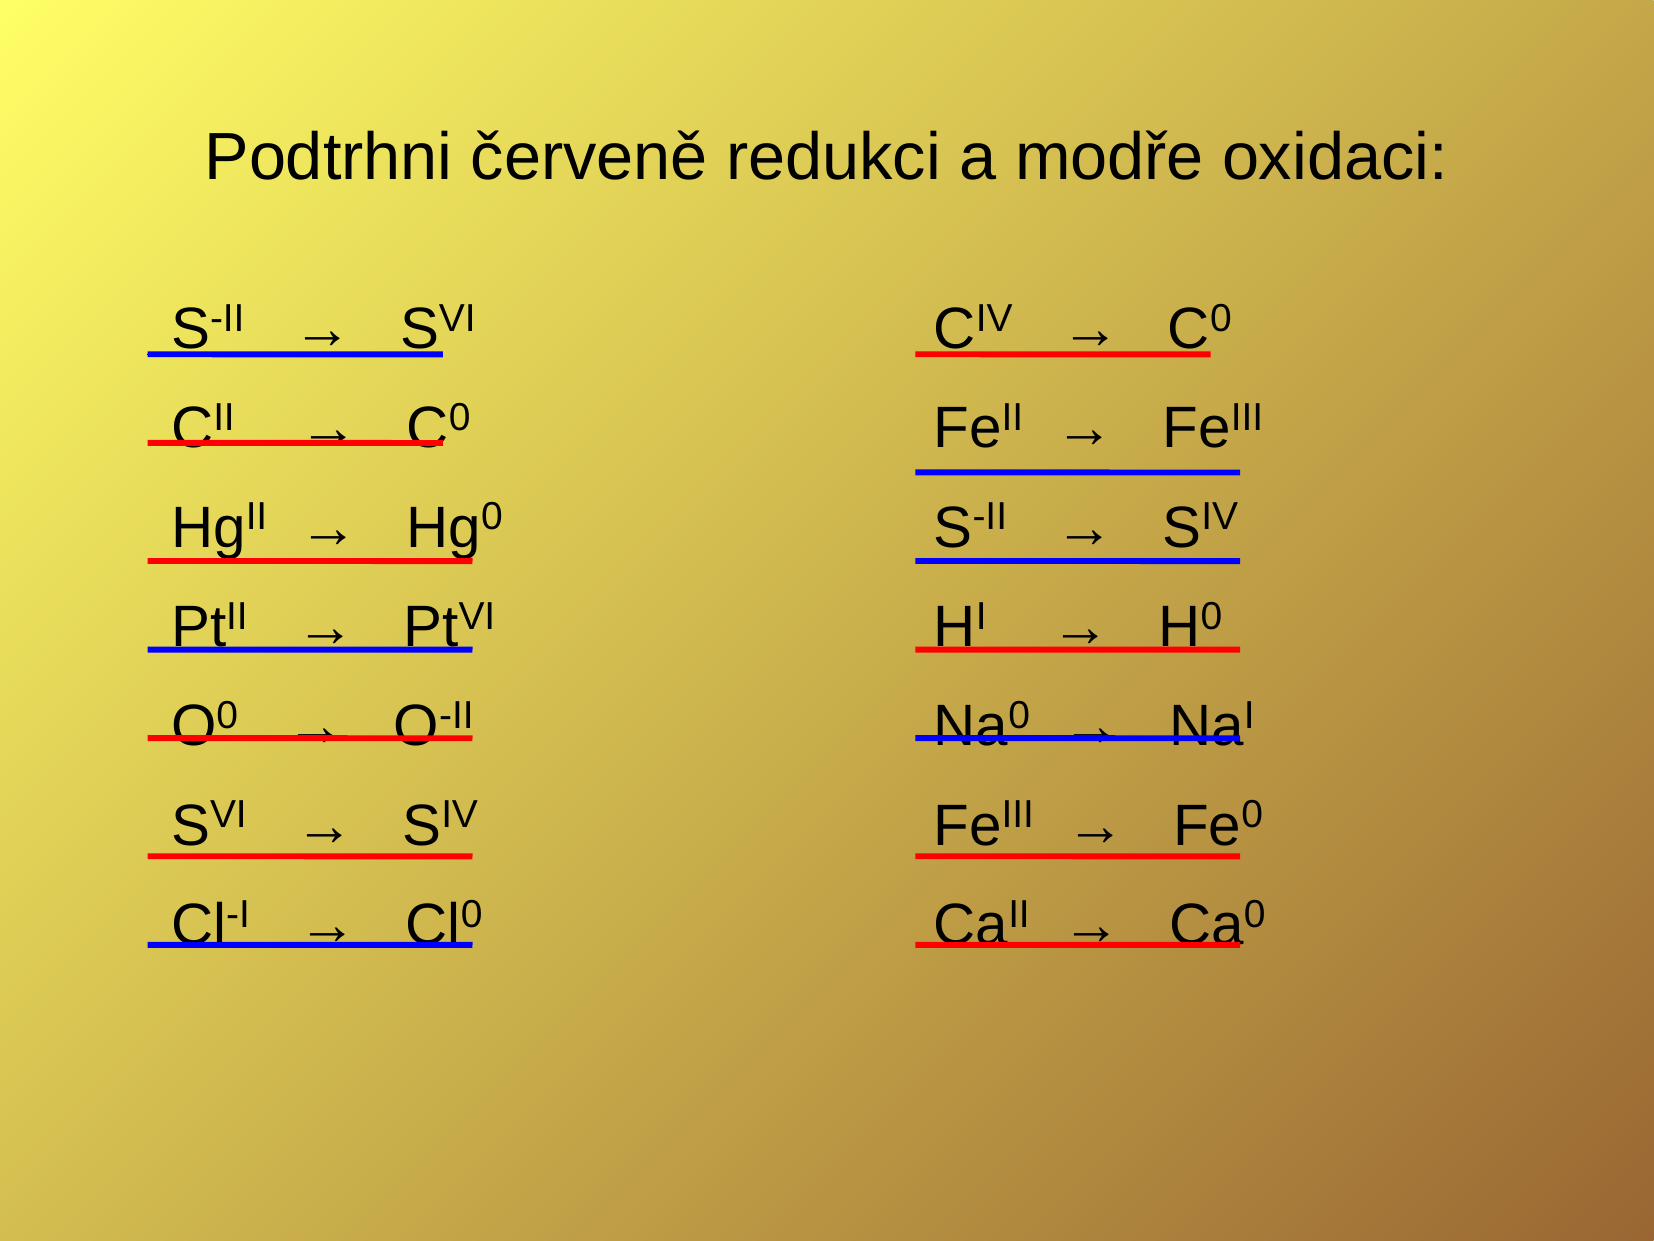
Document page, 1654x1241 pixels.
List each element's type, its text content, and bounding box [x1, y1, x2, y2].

list CIV → C0 FeII → FeIII S-II → SIV HI → H0 Na0 → NaI FeIII → Fe0 CaII → Ca0 [845, 290, 1572, 1109]
list S-II → SVI CII → C0 HgII → Hg0 PtII → PtVI O0 → O-II SVI → SIV Cl-I → Cl0 [82, 290, 809, 1109]
title Podtrhni červeně redukci a modře oxidaci: [82, 49, 1571, 257]
